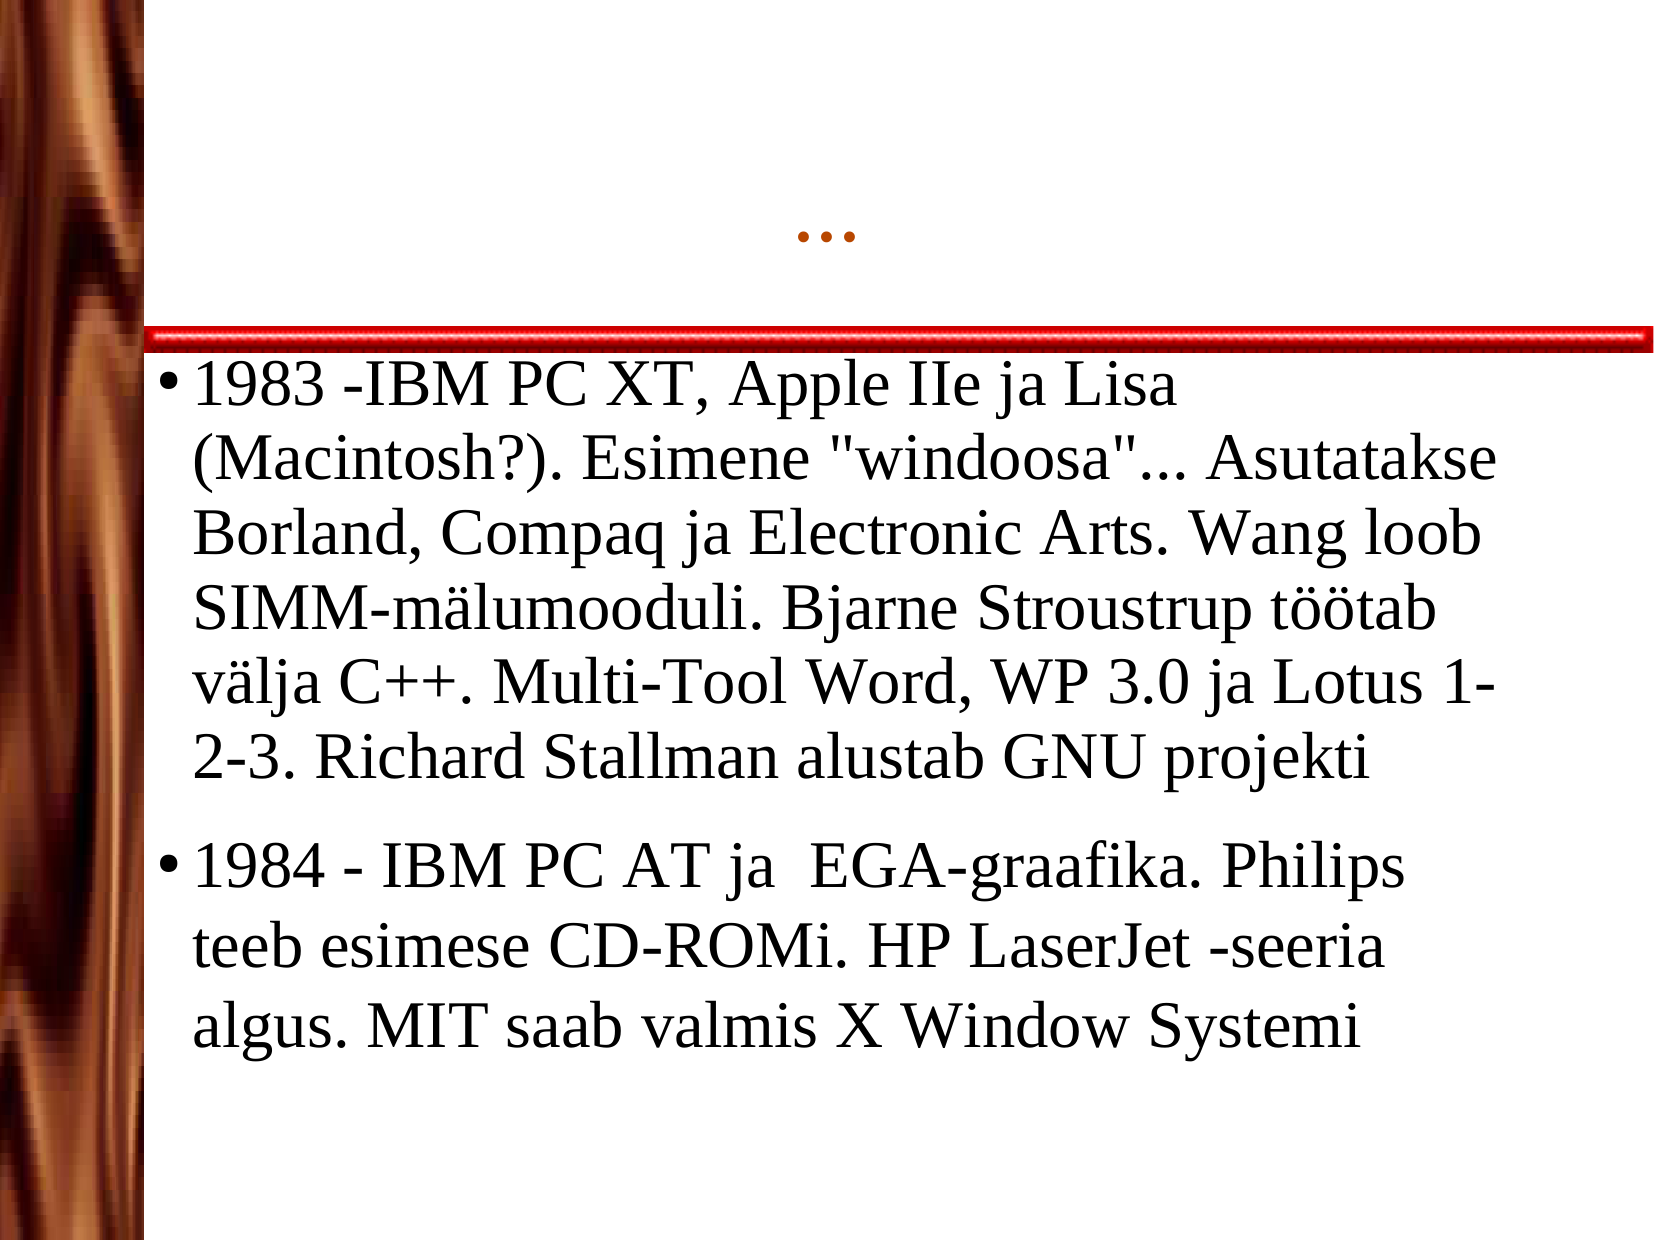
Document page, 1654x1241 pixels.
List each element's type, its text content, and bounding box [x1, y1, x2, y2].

title ... [121, 100, 1533, 312]
list 1983 -IBM PC XT, Apple IIe ja Lisa (Macintosh?). Esimene "windoosa"... Asutatakse Borland, Compaq ja Electronic Arts. Wang loob SIMM-mälumooduli. Bjarne Stroustrup töötab välja C++. Multi-Tool Word, WP 3.0 ja Lotus 1-2-3. Richard Stallman alustab GNU projekti 1984 - IBM PC AT ja EGA-graafika. Philips teeb esimese CD-ROMi. HP LaserJet -seeria algus. MIT saab valmis X Window Systemi [121, 344, 1533, 1126]
picture [0, 0, 1654, 1240]
